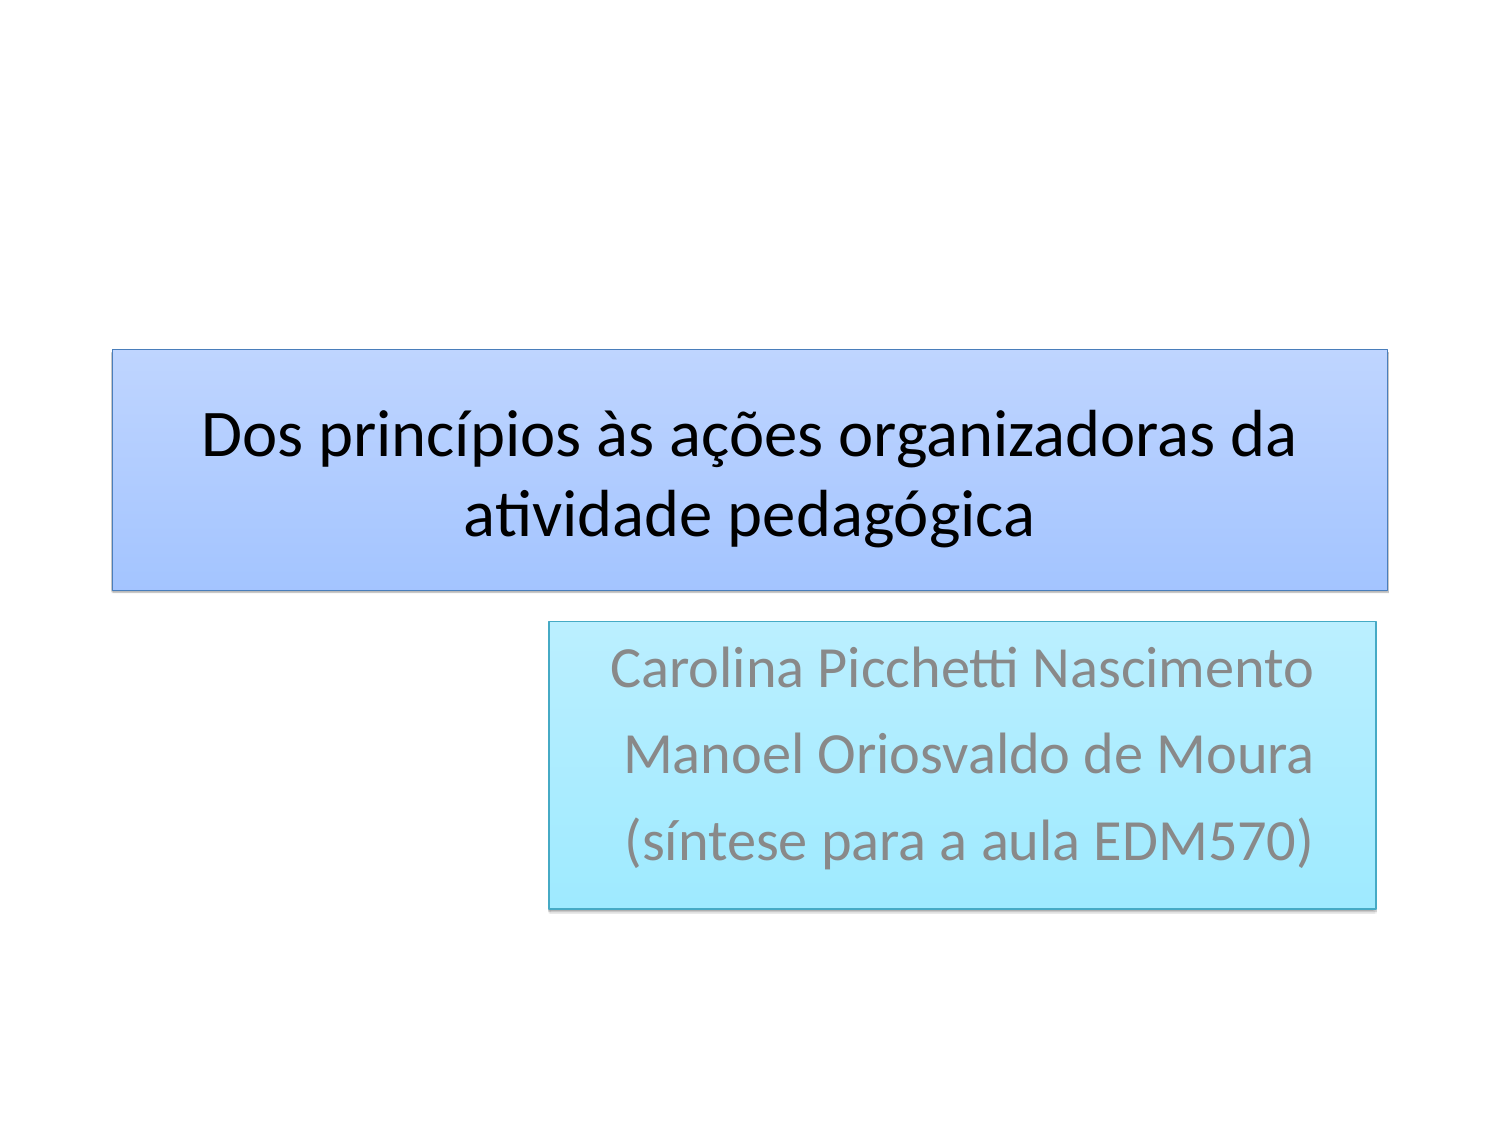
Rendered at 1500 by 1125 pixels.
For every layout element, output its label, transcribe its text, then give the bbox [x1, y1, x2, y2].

title Dos princípios às ações organizadoras da atividade pedagógica [112, 349, 1388, 591]
subtitle Carolina Picchetti Nascimento Manoel Oriosvaldo de Moura (síntese para a aula EDM570) [549, 621, 1377, 910]
